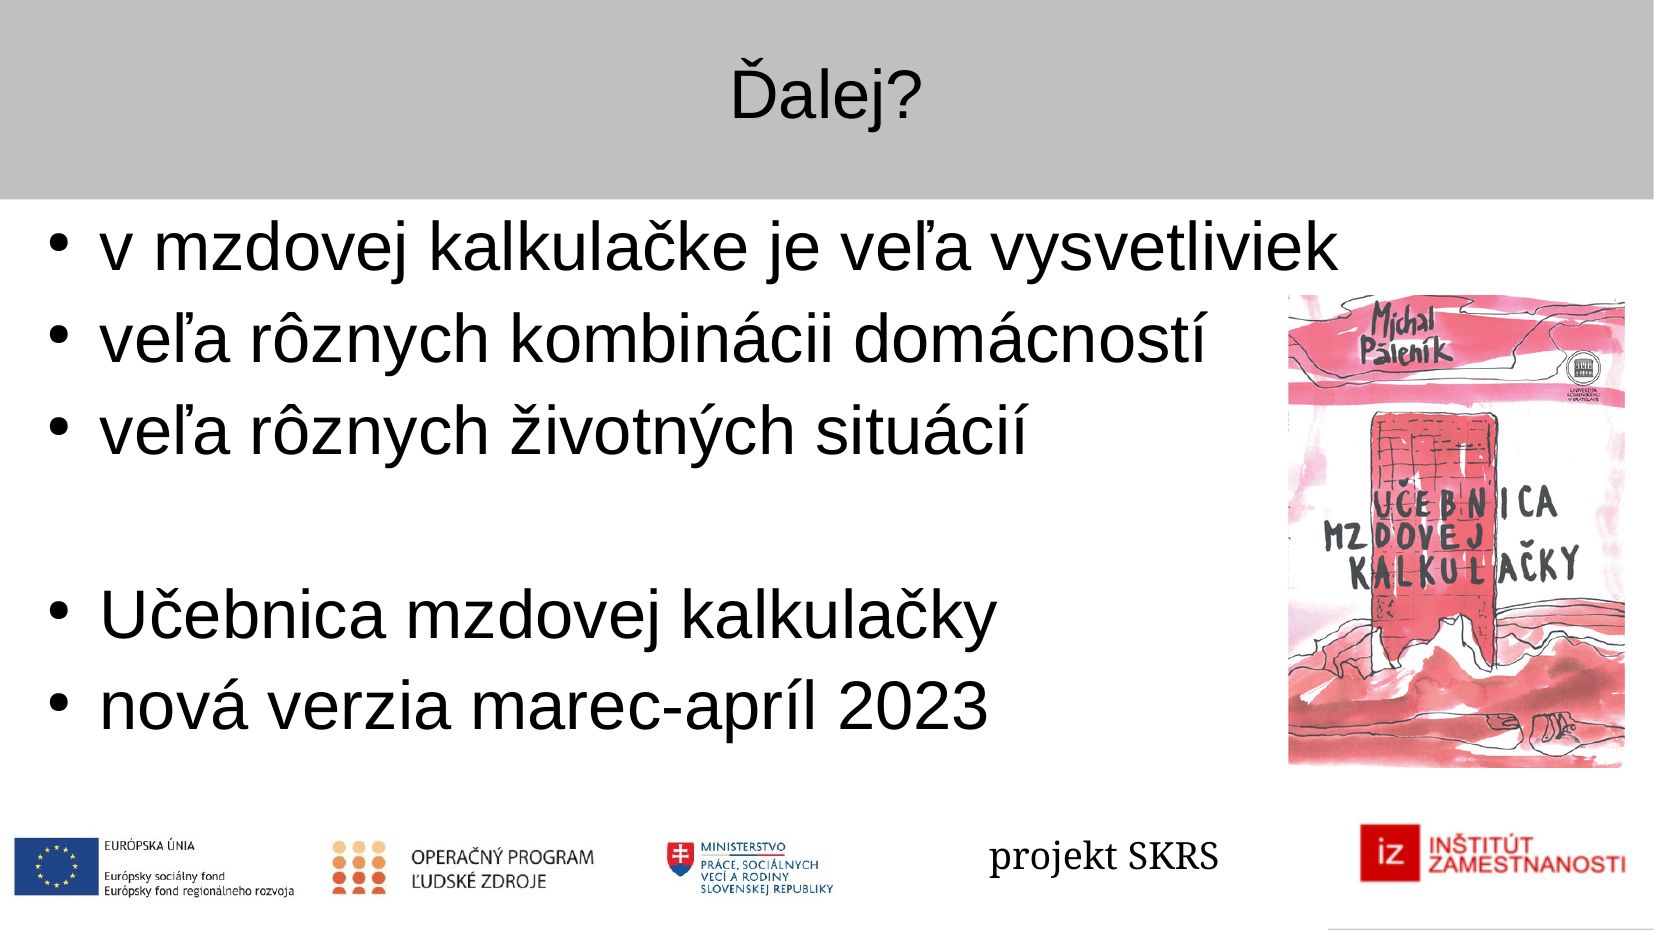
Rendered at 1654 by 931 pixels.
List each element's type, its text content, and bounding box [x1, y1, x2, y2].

list v mzdovej kalkulačke je veľa vysvetliviek veľa rôznych kombinácii domácností veľa rôznych životných situácií Učebnica mzdovej kalkulačky nová verzia marec-apríl 2023 [29, 221, 1533, 808]
picture [1328, 775, 1654, 931]
picture [0, 826, 857, 907]
picture [1288, 295, 1625, 768]
title Ďalej? [88, 22, 1565, 178]
